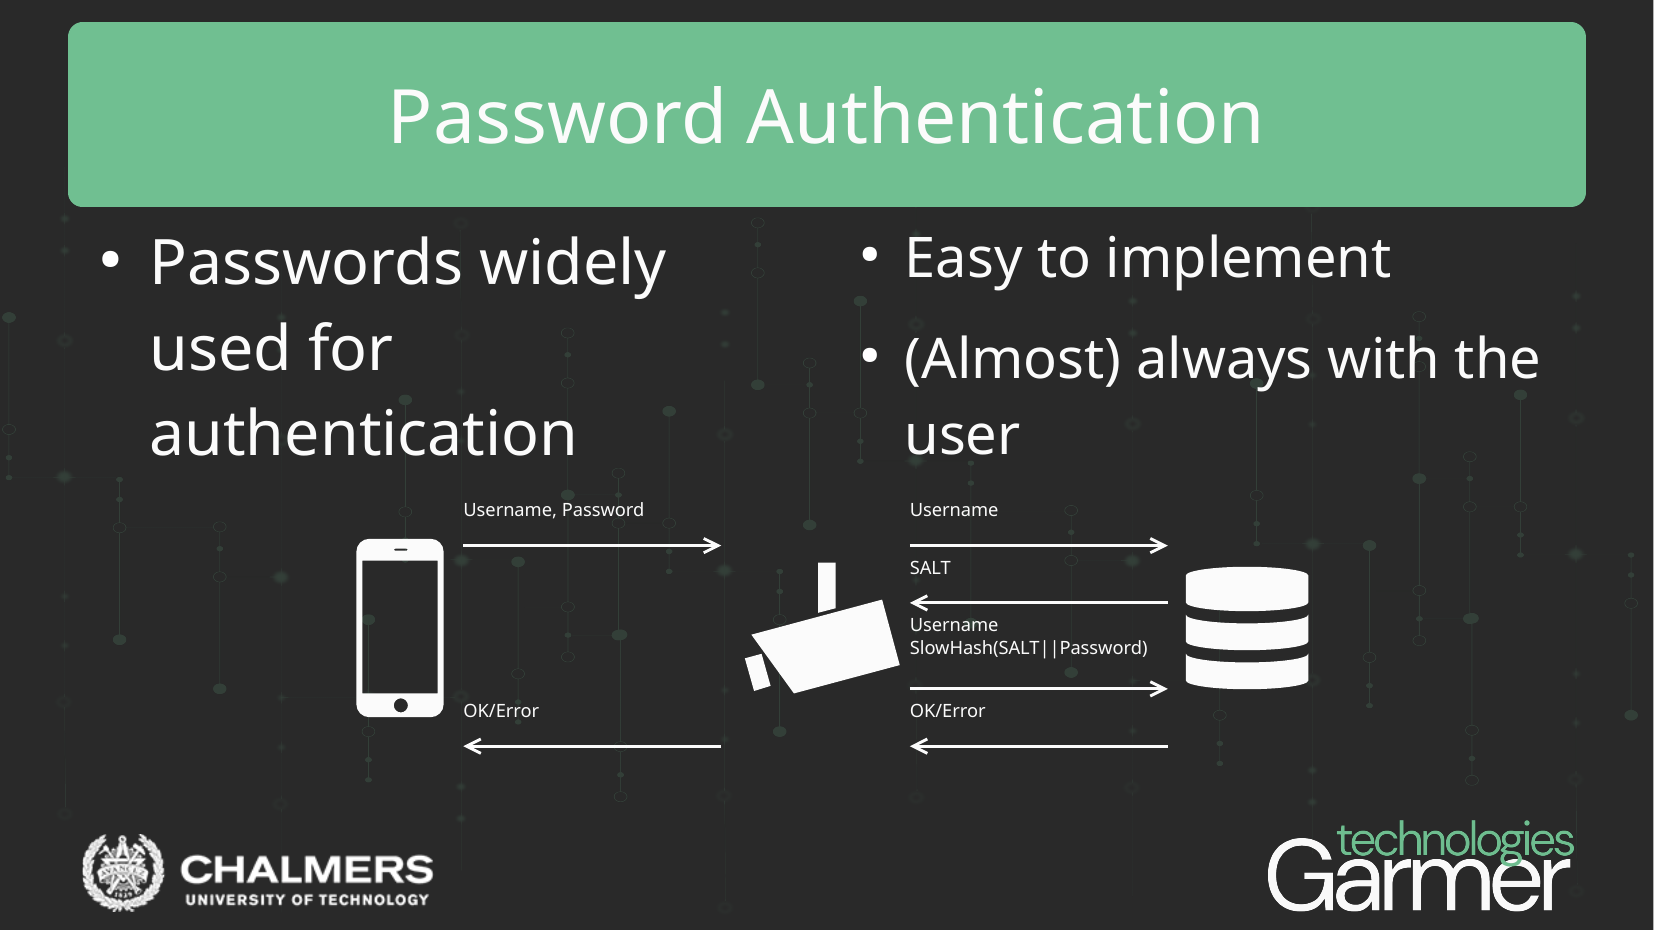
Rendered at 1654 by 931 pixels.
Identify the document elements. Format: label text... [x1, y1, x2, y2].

title Password Authentication [82, 37, 1571, 193]
list Passwords widely used for authentication [82, 217, 809, 475]
picture [1246, 807, 1607, 912]
picture [82, 834, 443, 912]
list Easy to implement (Almost) always with the user [845, 217, 1572, 475]
picture [327, 499, 1326, 757]
